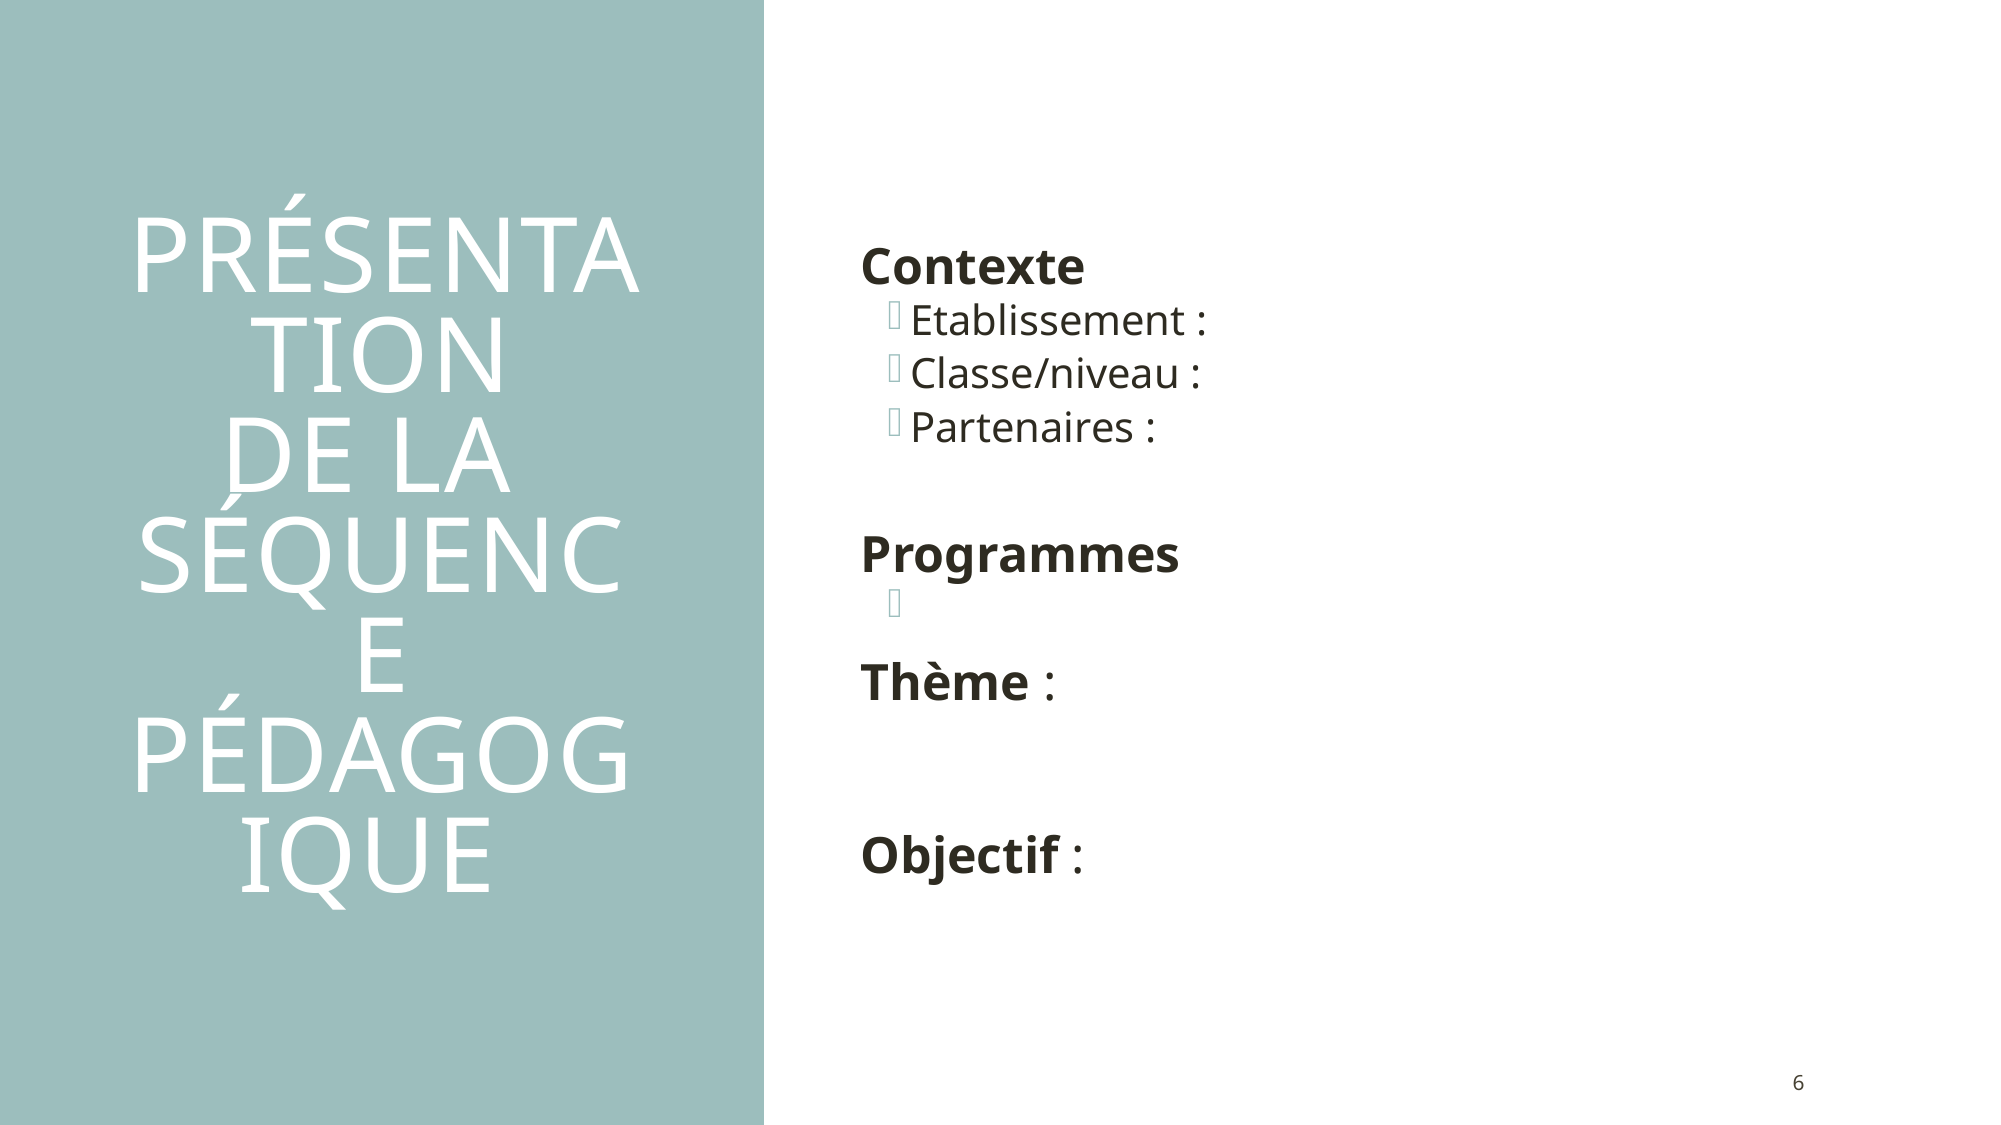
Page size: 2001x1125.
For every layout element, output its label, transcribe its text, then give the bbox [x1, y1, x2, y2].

text_box [0, 0, 2000, 1125]
title Présentation de la séquence pédagogique [110, 131, 653, 994]
text_box 6 [1777, 1061, 1938, 1107]
list Contexte Etablissement : Classe/niveau : Partenaires : Programmes Thème : Objectif : [838, 131, 1847, 994]
